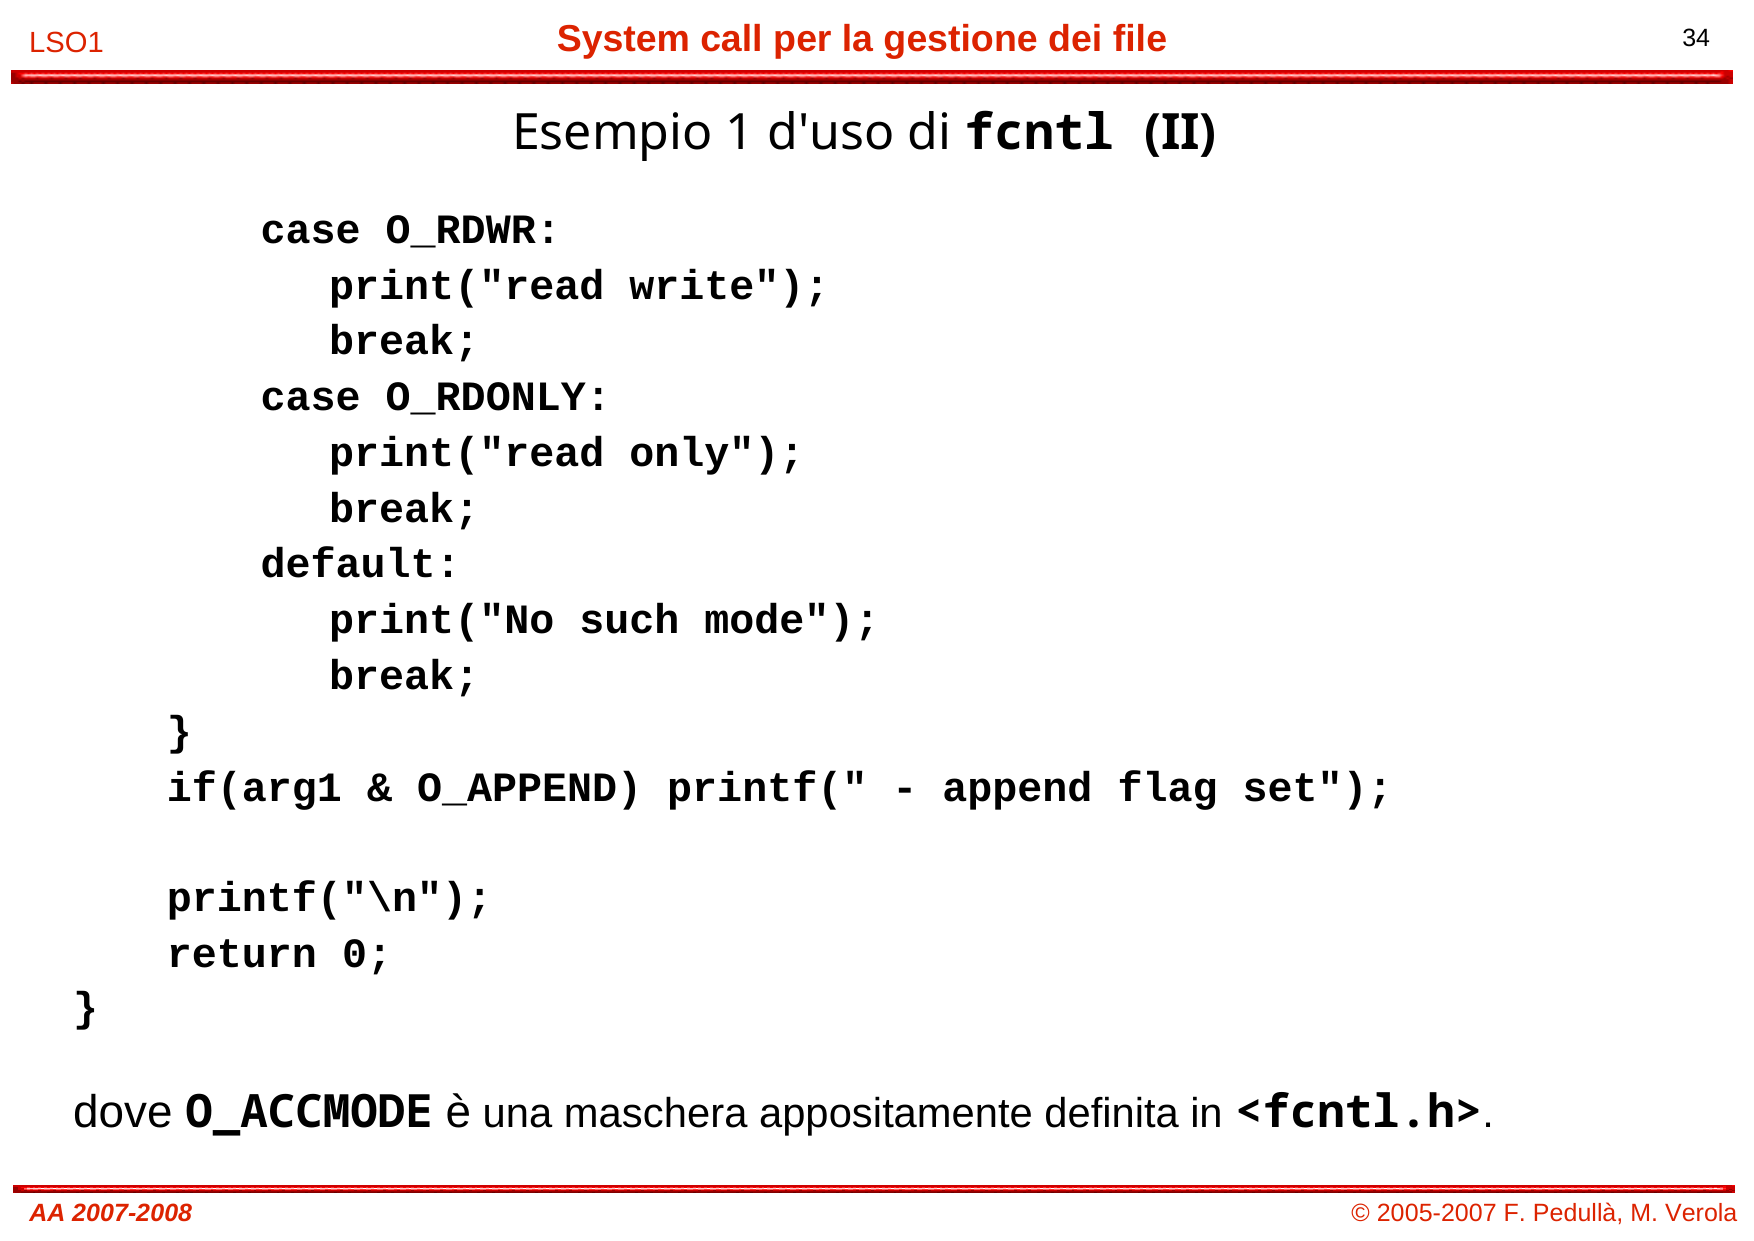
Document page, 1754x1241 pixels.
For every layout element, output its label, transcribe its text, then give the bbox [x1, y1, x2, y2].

picture [11, 70, 1733, 84]
title Esempio 1 d'uso di fcntl (II) [464, 84, 1265, 180]
picture [13, 1185, 1735, 1193]
list case O_RDWR: print("read write"); break; case O_RDONLY: print("read only"); break; default: print("No such mode"); break; } if(arg1 & O_APPEND) printf(" - append flag set"); printf("\n"); return 0; } dove O_ACCMODE è una maschera appositamente definita in <fcntl.h>. [58, 192, 1696, 1140]
